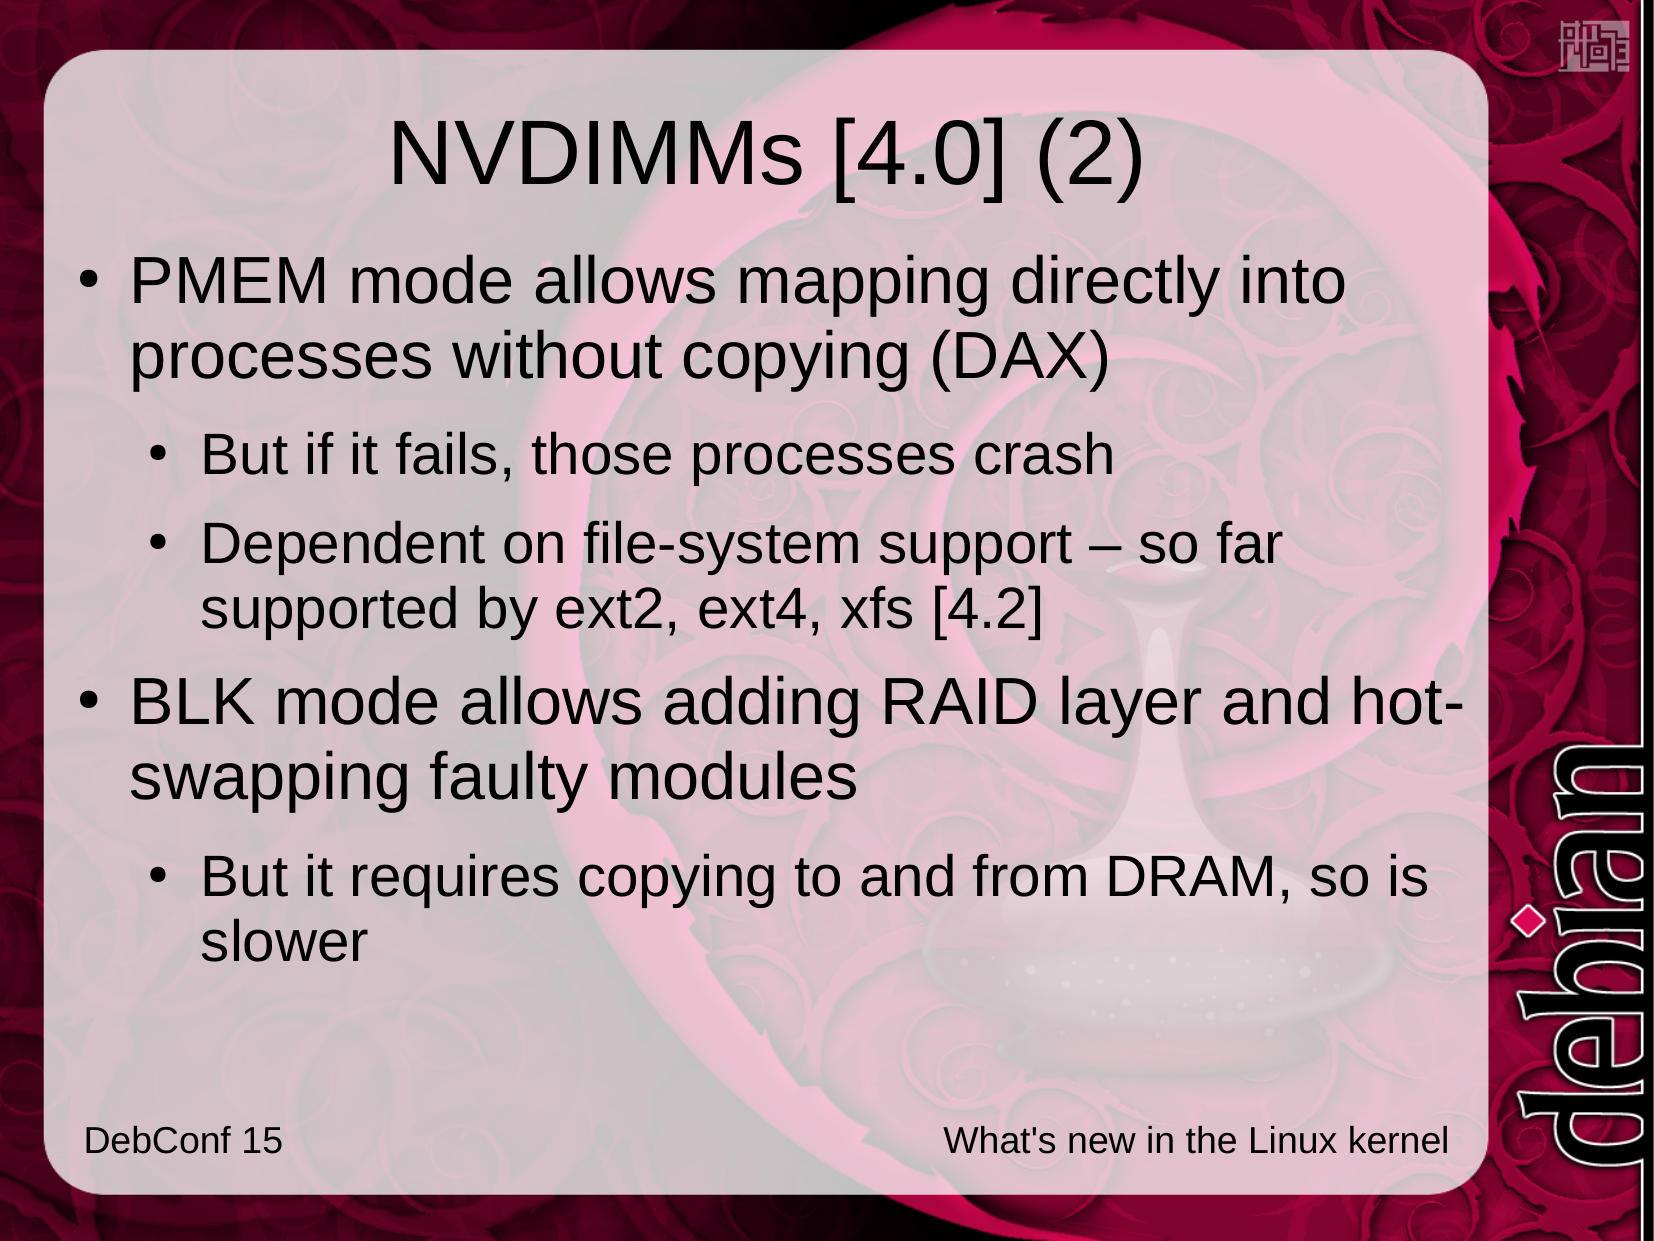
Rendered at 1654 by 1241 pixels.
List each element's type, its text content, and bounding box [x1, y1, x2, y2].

title NVDIMMs [4.0] (2) [59, 49, 1477, 242]
text_box What's new in the Linux kernel [770, 1112, 1465, 1170]
list PMEM mode allows mapping directly into processes without copying (DAX) But if it fails, those processes crash Dependent on file-system support – so far supported by ext2, ext4, xfs [4.2] BLK mode allows adding RAID layer and hot-swapping faulty modules But it requires copying to and from DRAM, so is slower [59, 242, 1477, 1062]
text_box DebConf 15 [68, 1112, 746, 1170]
picture [0, 0, 1654, 1241]
